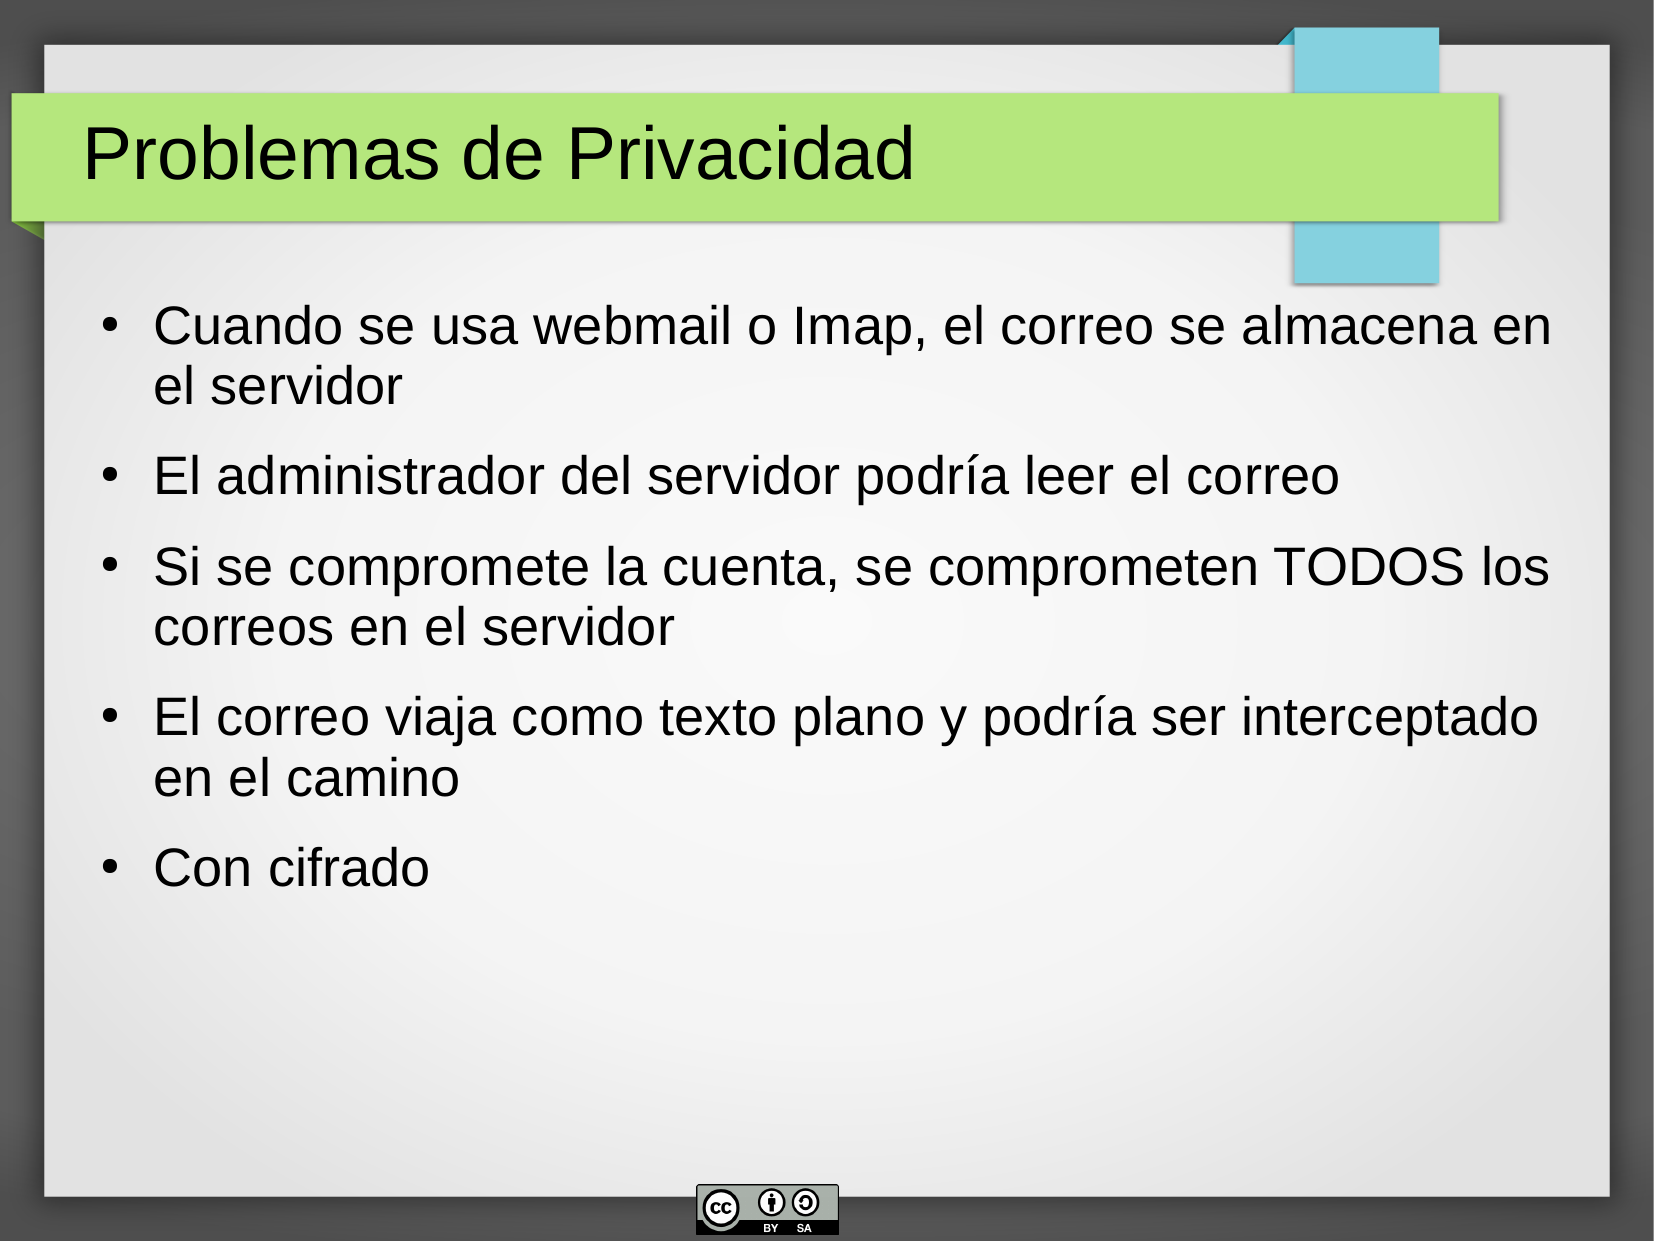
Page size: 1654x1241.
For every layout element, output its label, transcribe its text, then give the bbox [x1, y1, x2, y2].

picture [0, 0, 1654, 1241]
list Cuando se usa webmail o Imap, el correo se almacena en el servidor El administrador del servidor podría leer el correo Si se compromete la cuenta, se comprometen TODOS los correos en el servidor El correo viaja como texto plano y podría ser interceptado en el camino Con cifrado [82, 295, 1571, 1015]
title Problemas de Privacidad [82, 94, 1264, 213]
